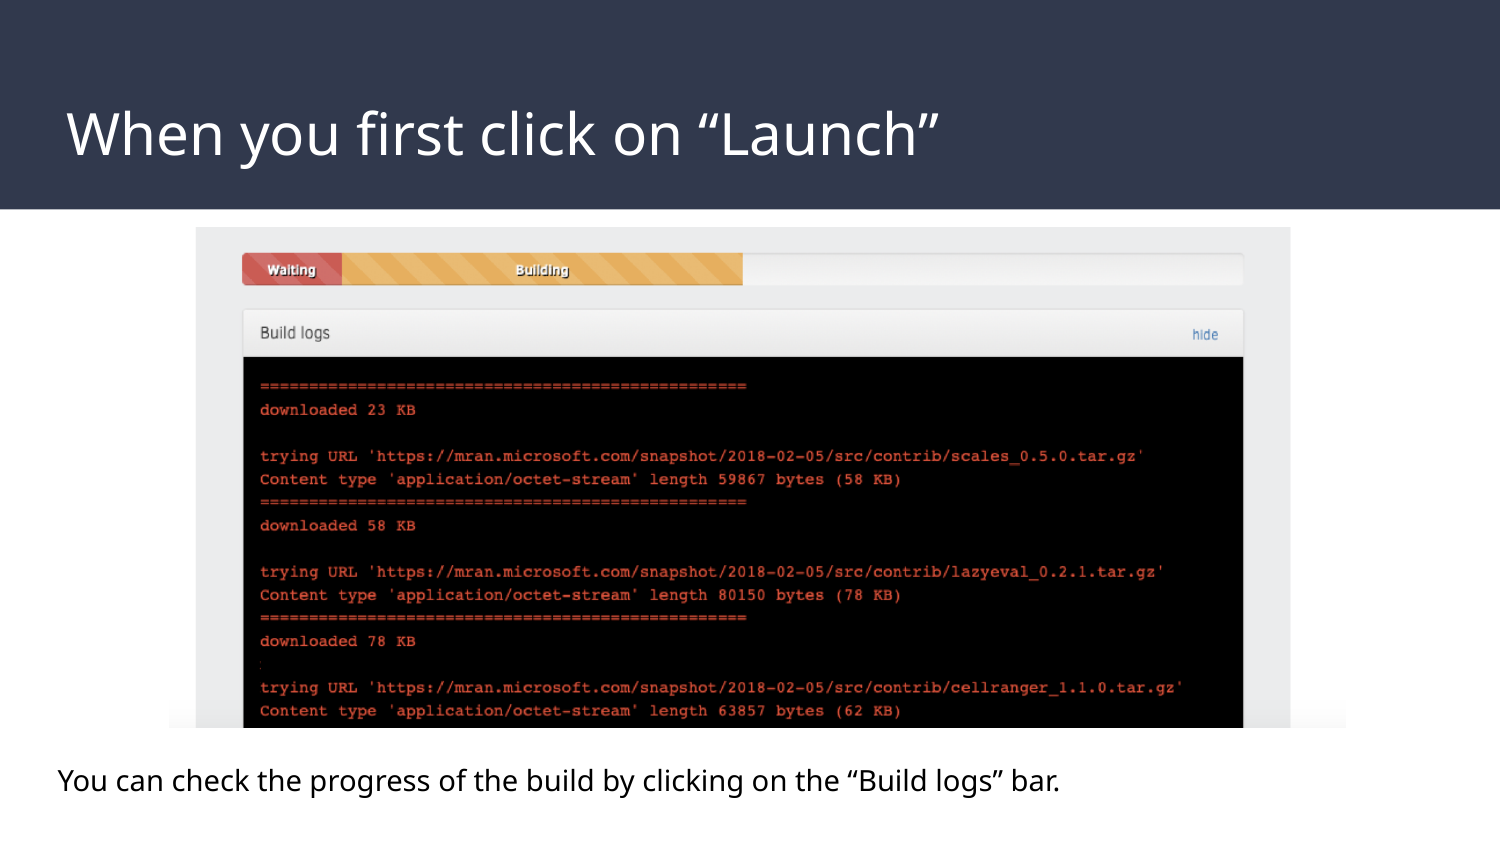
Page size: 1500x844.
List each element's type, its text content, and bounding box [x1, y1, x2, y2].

picture [169, 227, 1346, 728]
text_box You can check the progress of the build by clicking on the “Build logs” bar. [42, 747, 1336, 818]
title When you first click on “Launch” [51, 82, 1449, 185]
